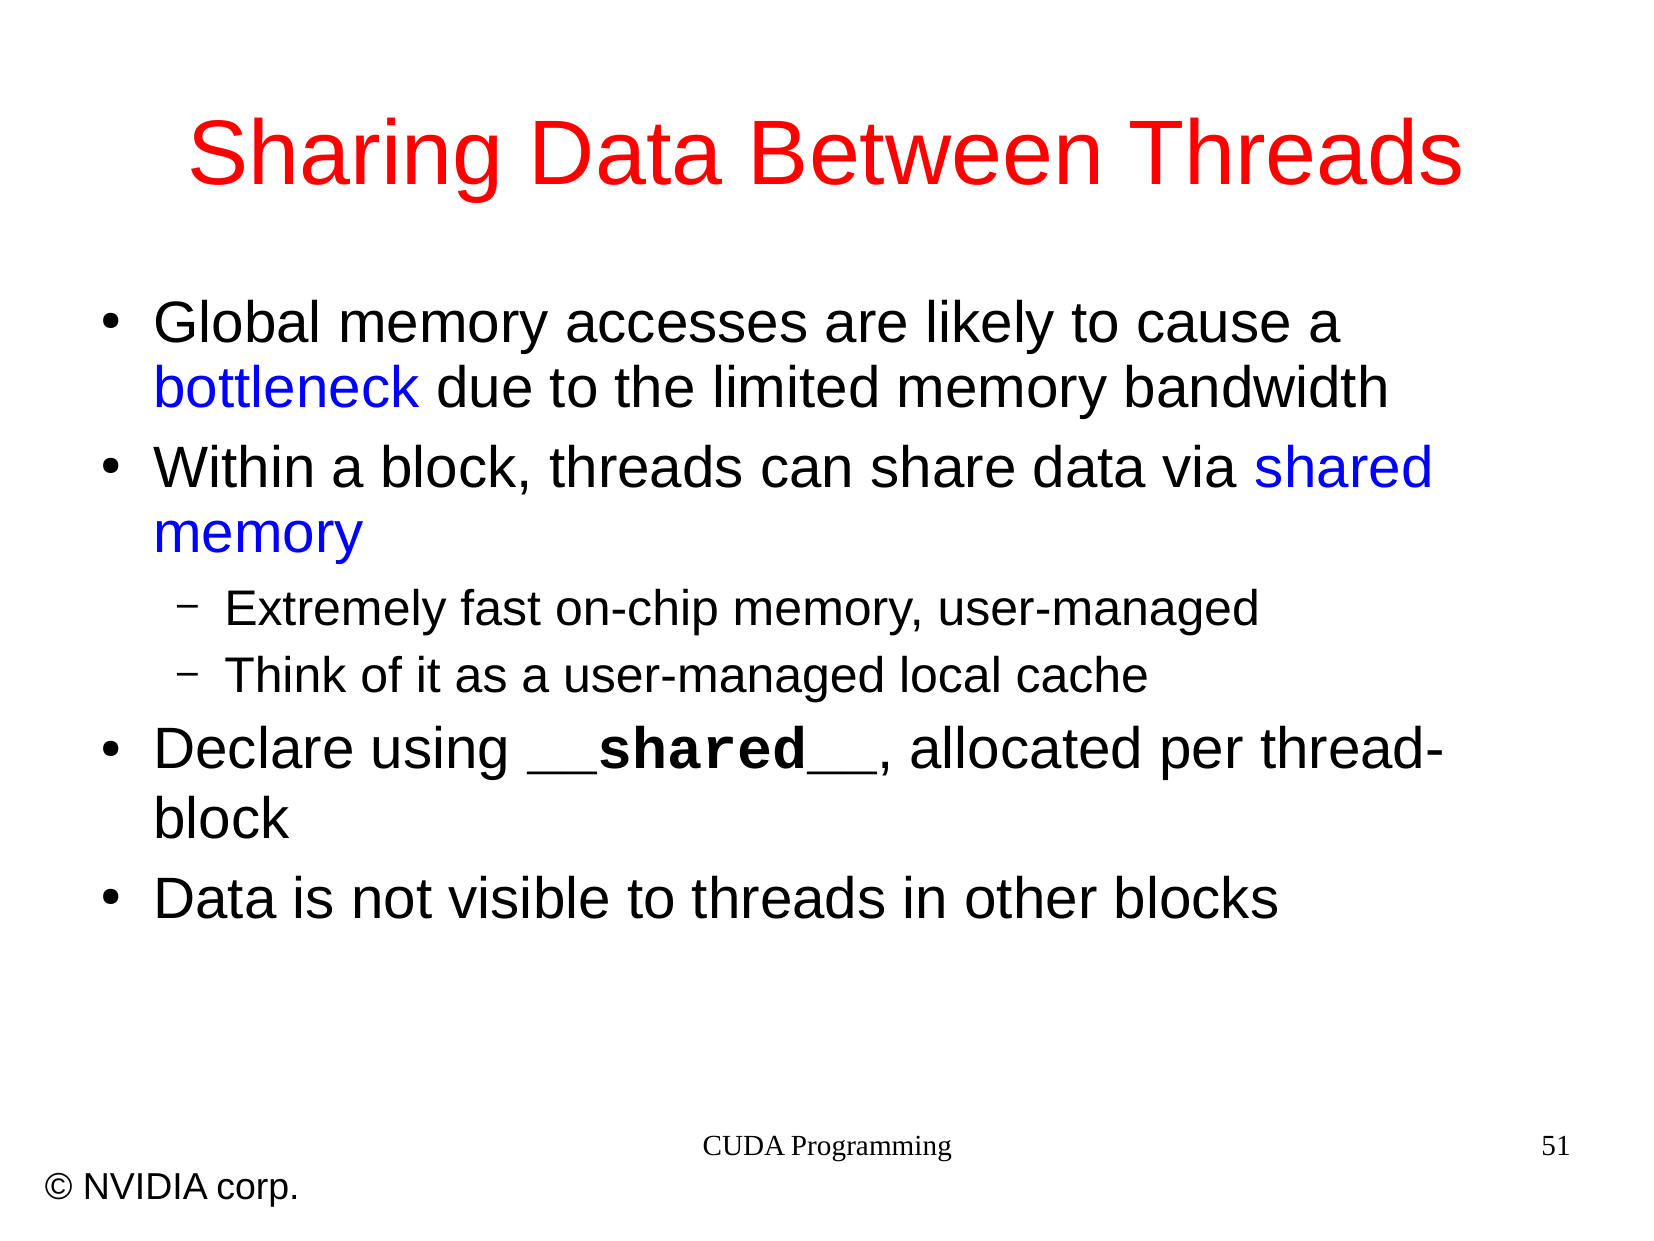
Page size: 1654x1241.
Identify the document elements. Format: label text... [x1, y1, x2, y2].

list Global memory accesses are likely to cause a bottleneck due to the limited memory bandwidth Within a block, threads can share data via shared memory Extremely fast on-chip memory, user-managed Think of it as a user-managed local cache Declare using __shared__, allocated per thread-block Data is not visible to threads in other blocks [82, 290, 1571, 1109]
title Sharing Data Between Threads [82, 49, 1571, 257]
text_box © NVIDIA corp. [30, 1158, 331, 1216]
